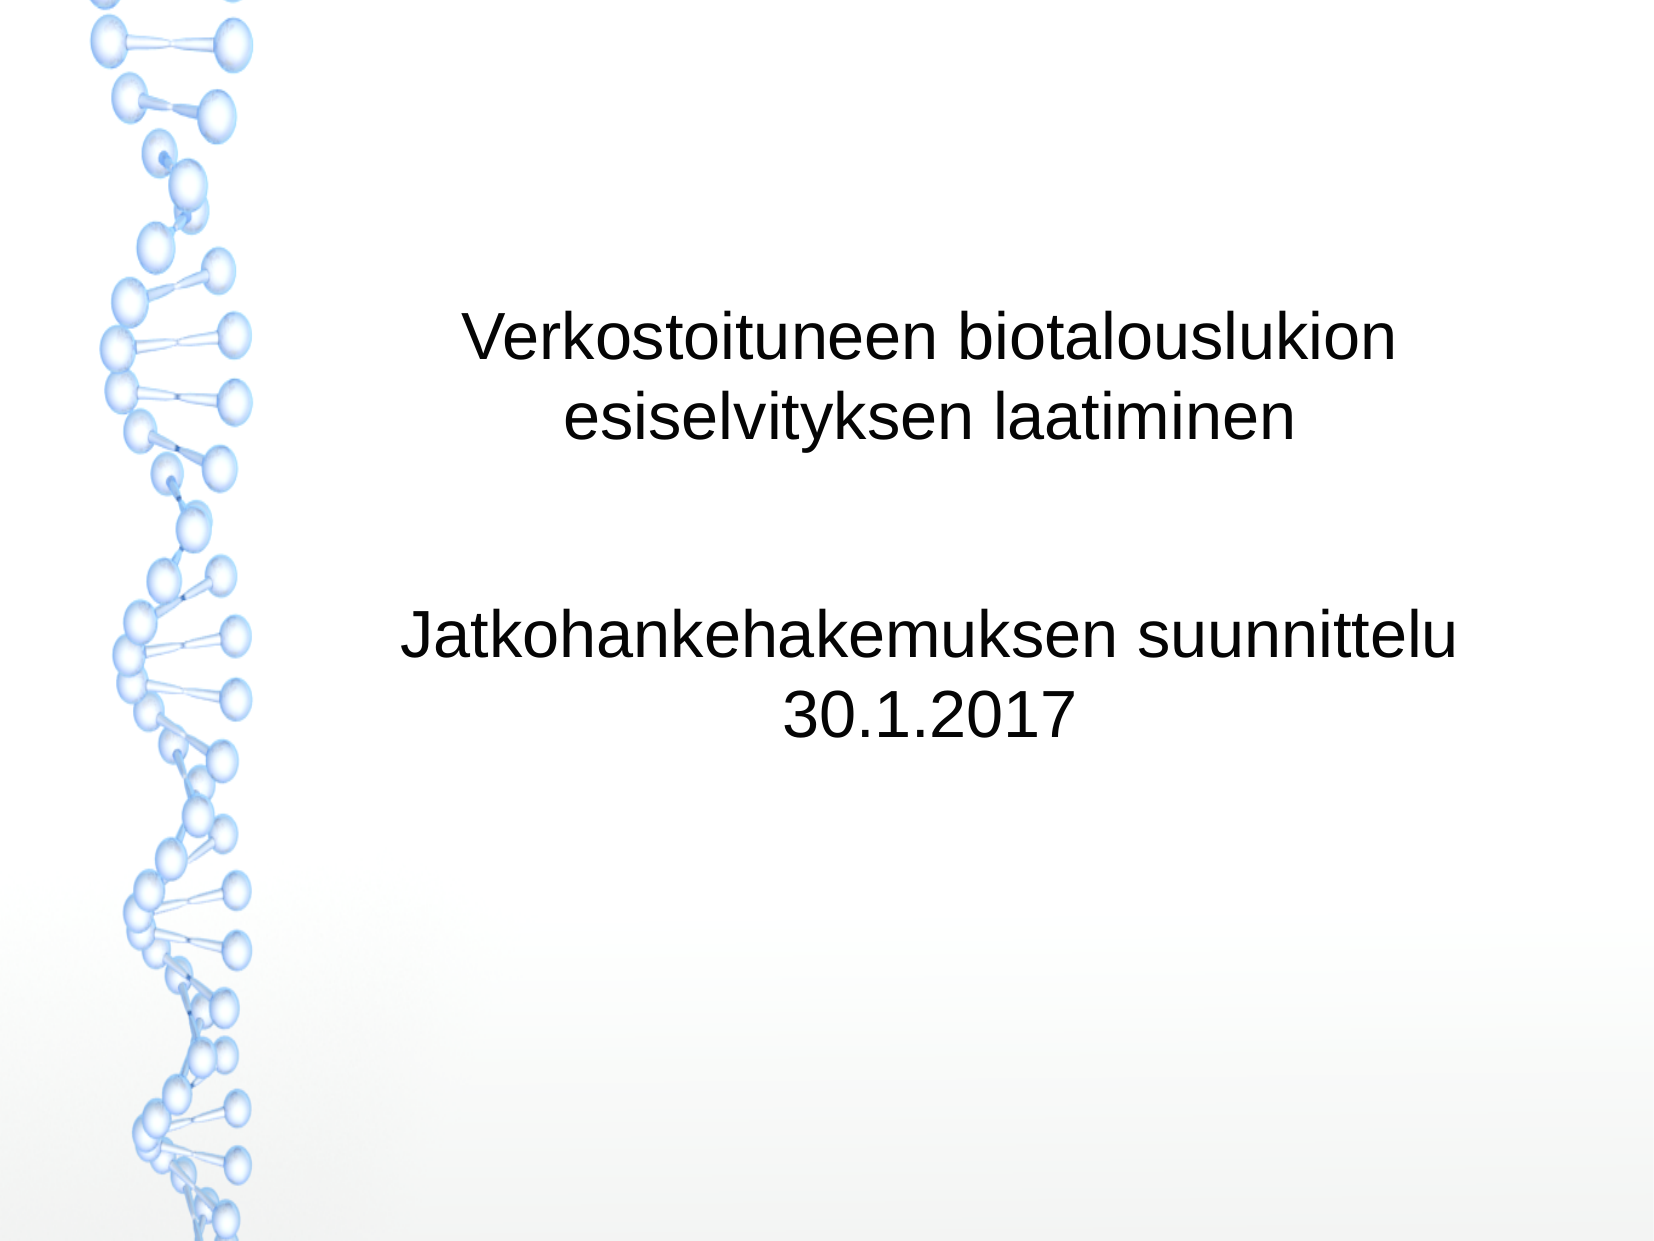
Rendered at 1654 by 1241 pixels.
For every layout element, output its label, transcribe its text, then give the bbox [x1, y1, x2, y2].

subtitle Verkostoituneen biotalouslukion esiselvityksen laatiminen Jatkohankehakemuksen suunnittelu 30.1.2017 [265, 290, 1595, 754]
picture [0, 0, 1654, 1241]
